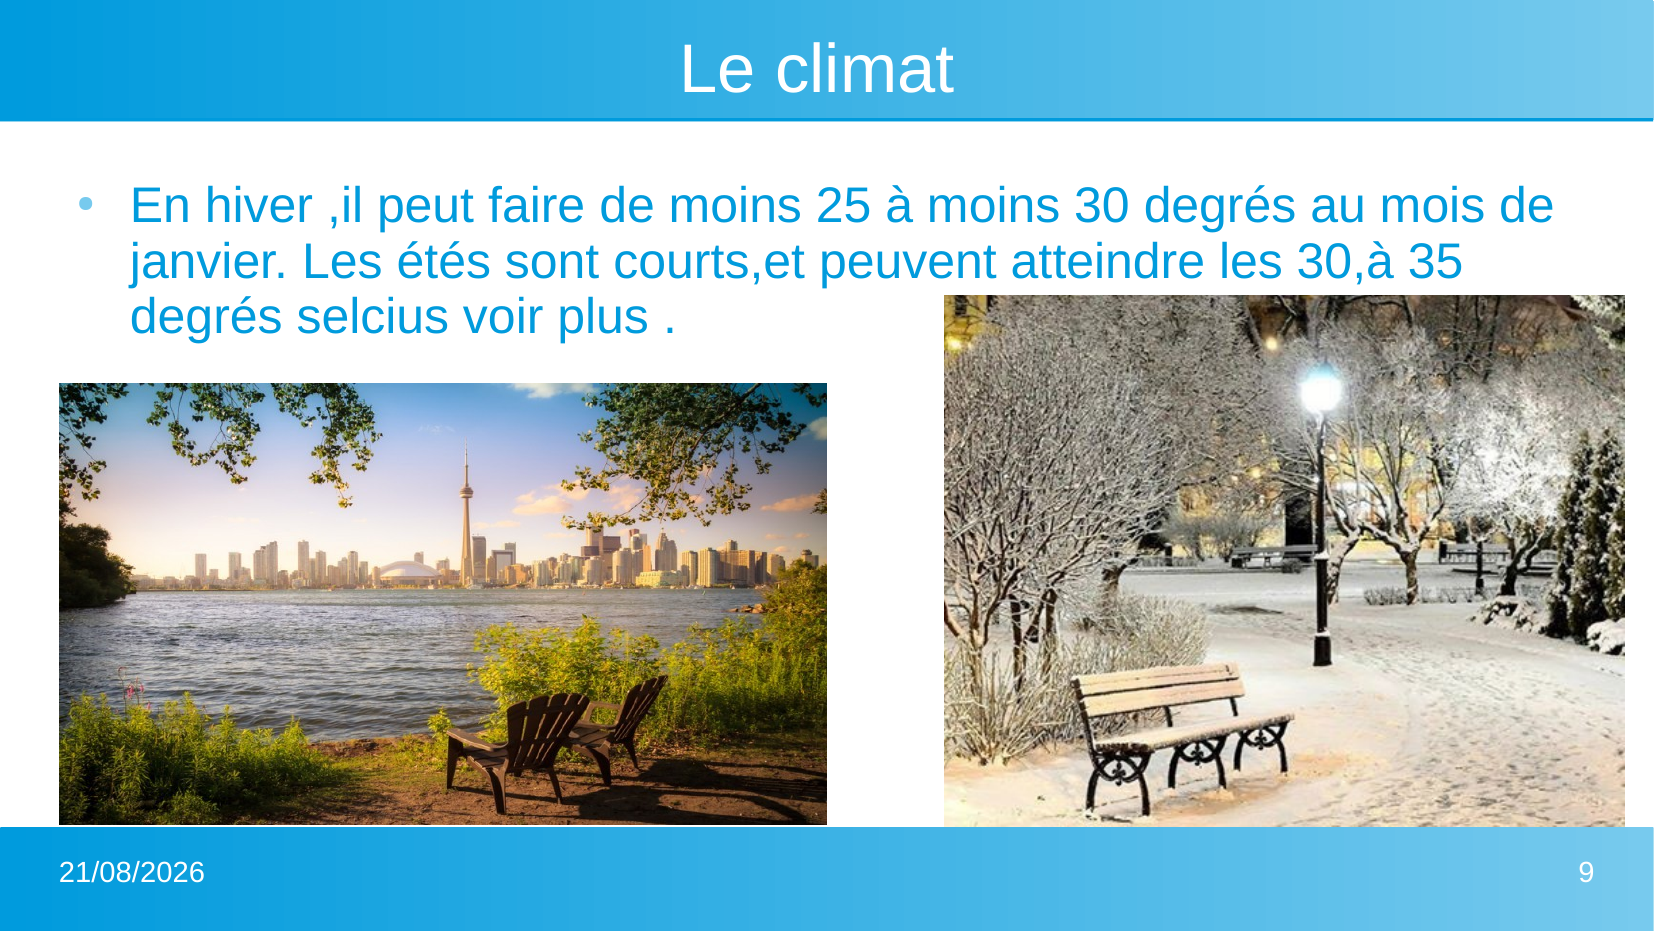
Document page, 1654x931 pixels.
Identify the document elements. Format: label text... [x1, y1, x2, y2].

title Le climat [59, 29, 1595, 108]
picture [59, 383, 827, 825]
list En hiver ,il peut faire de moins 25 à moins 30 degrés au mois de janvier. Les étés sont courts,et peuvent atteindre les 30,à 35 degrés selcius voir plus . [59, 177, 1595, 768]
picture [944, 295, 1625, 827]
